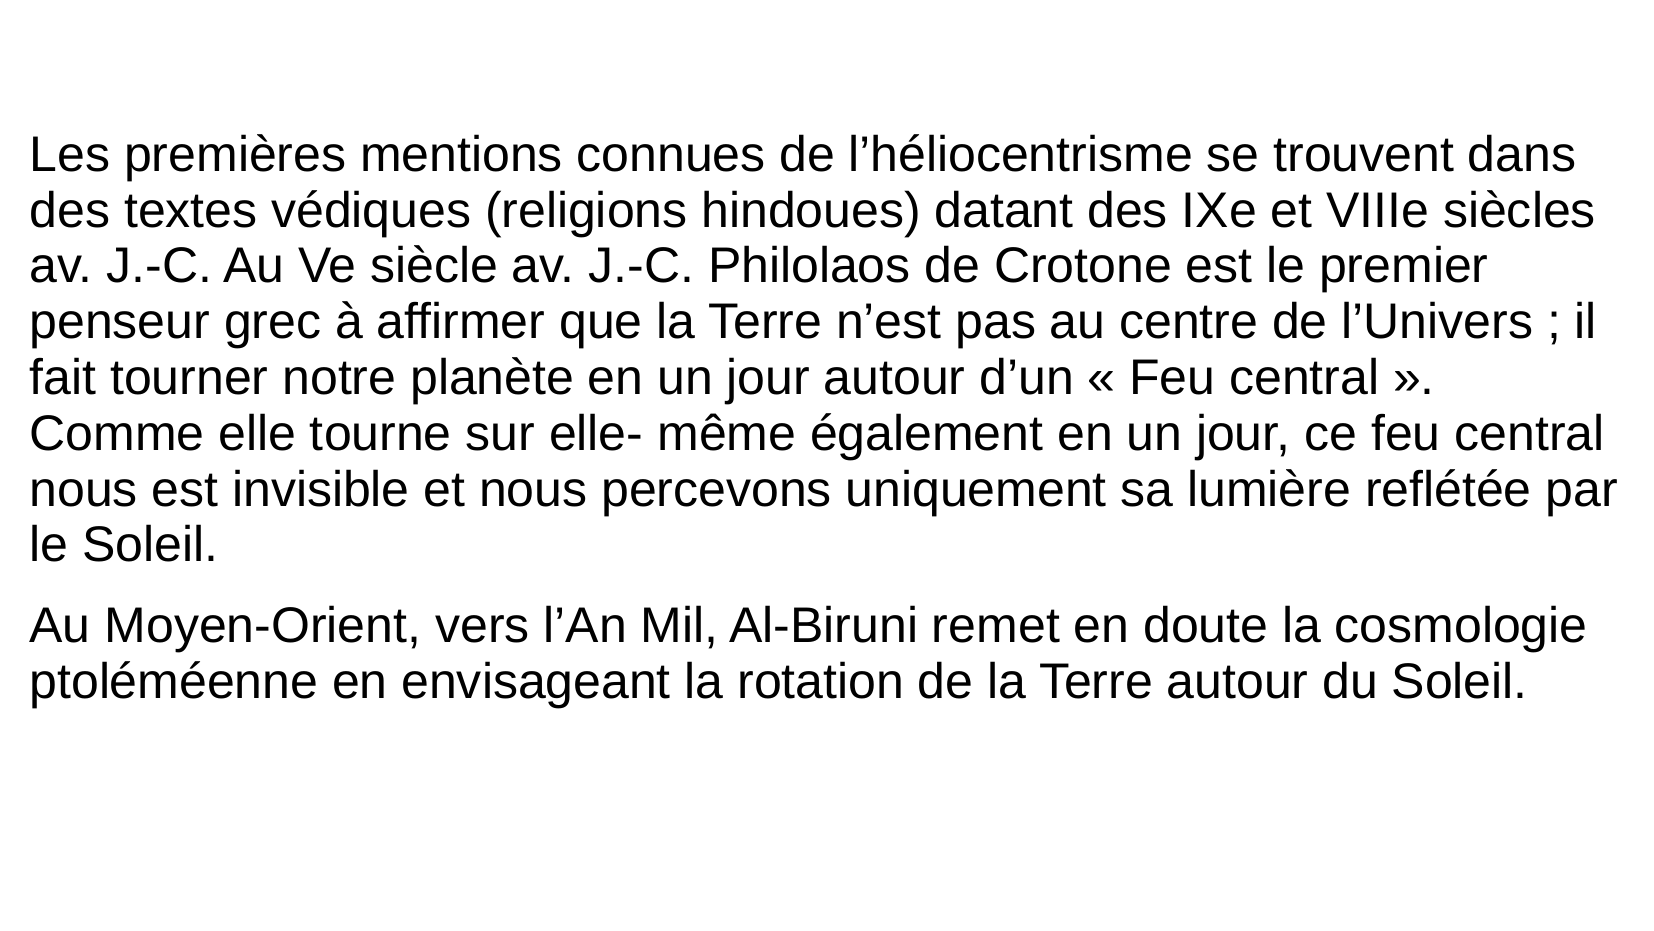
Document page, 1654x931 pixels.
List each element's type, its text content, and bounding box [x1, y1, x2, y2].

subtitle Les premières mentions connues de l’héliocentrisme se trouvent dans des textes védiques (religions hindoues) datant des IXe et VIIIe siècles av. J.-C. Au Ve siècle av. J.-C. Philolaos de Crotone est le premier penseur grec à affirmer que la Terre n’est pas au centre de l’Univers ; il fait tourner notre planète en un jour autour d’un « Feu central ». Comme elle tourne sur elle- même également en un jour, ce feu central nous est invisible et nous percevons uniquement sa lumière reflétée par le Soleil. Au Moyen-Orient, vers l’An Mil, Al-Biruni remet en doute la cosmologie ptoléméenne en envisageant la rotation de la Terre autour du Soleil. [29, 20, 1625, 895]
